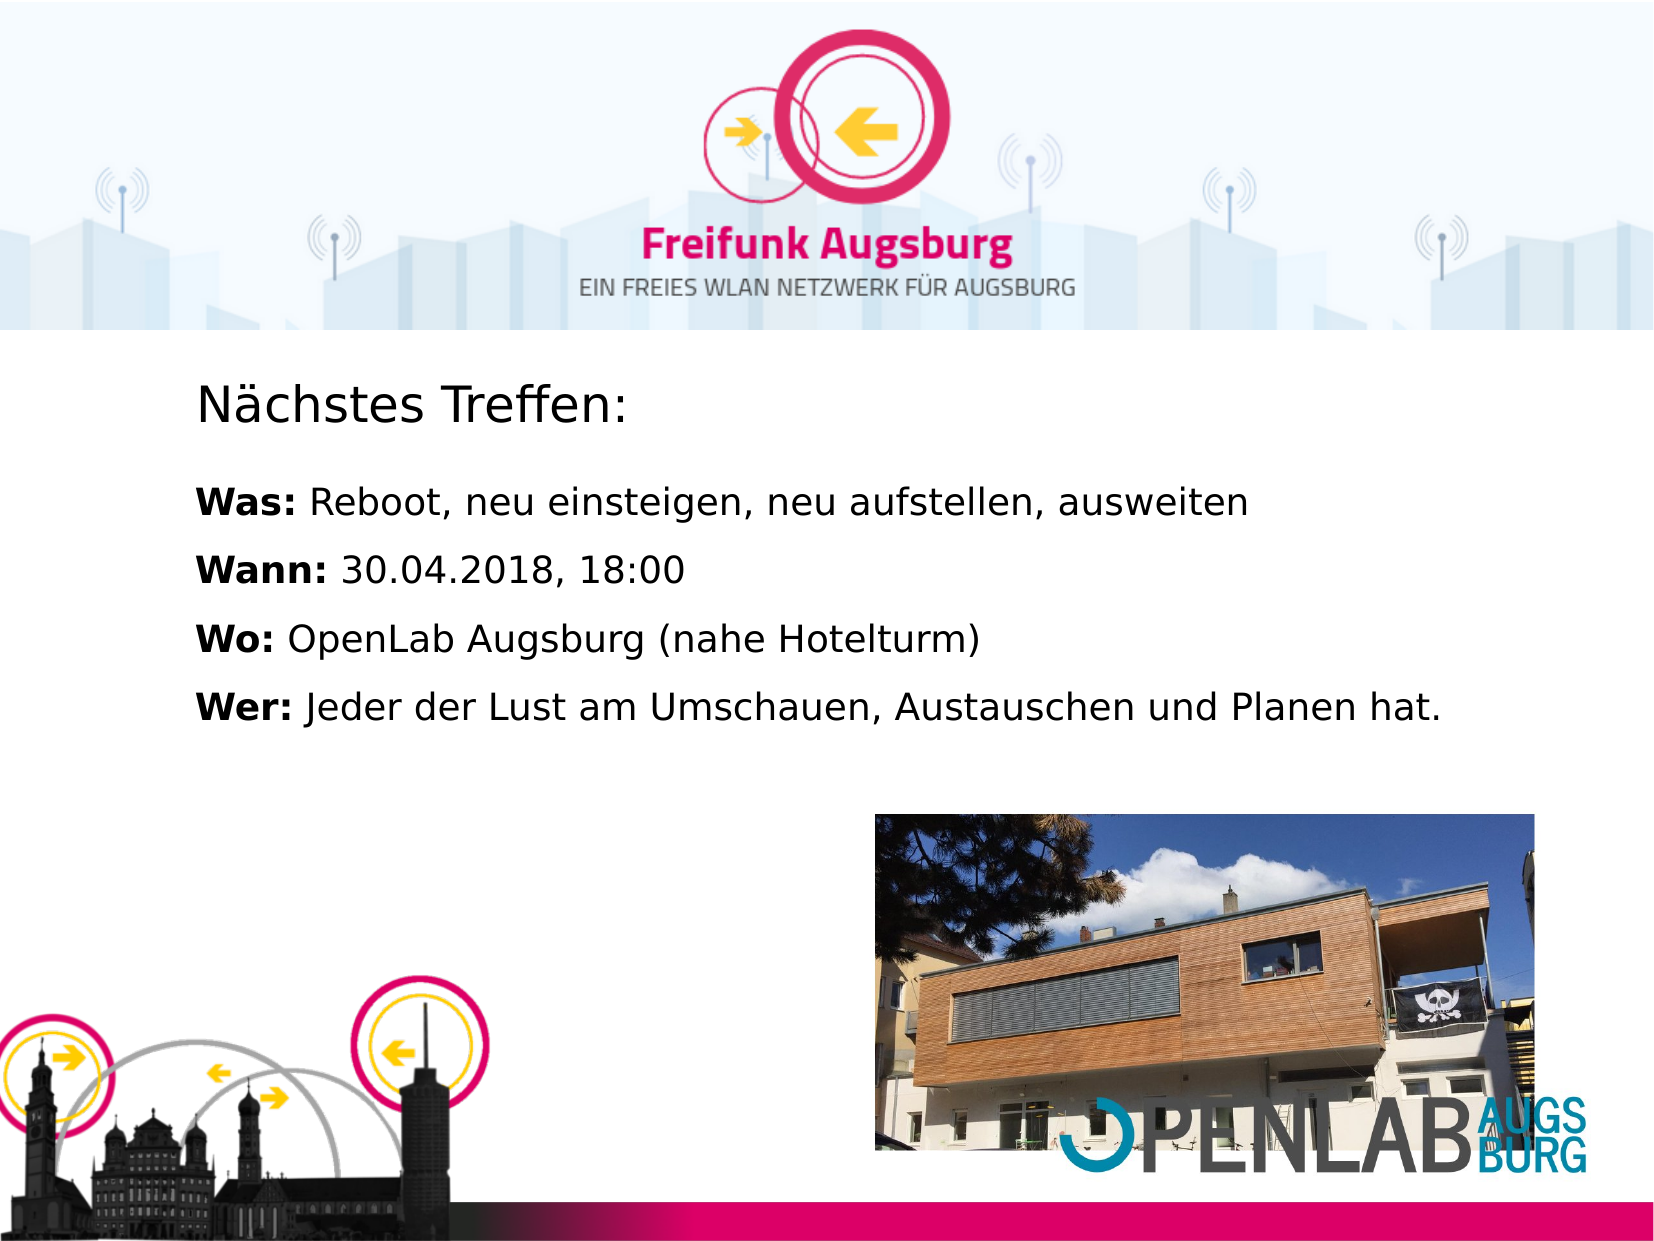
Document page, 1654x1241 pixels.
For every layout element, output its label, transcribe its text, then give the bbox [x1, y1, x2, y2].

picture [0, 779, 1654, 1241]
text_box Was: Reboot, neu einsteigen, neu aufstellen, ausweiten Wann: 30.04.2018, 18:00 Wo: OpenLab Augsburg (nahe Hotelturm) Wer: Jeder der Lust am Umschauen, Austauschen und Planen hat. [180, 405, 1486, 856]
title Nächstes Treffen: [165, 360, 661, 451]
picture [0, 2, 1654, 331]
